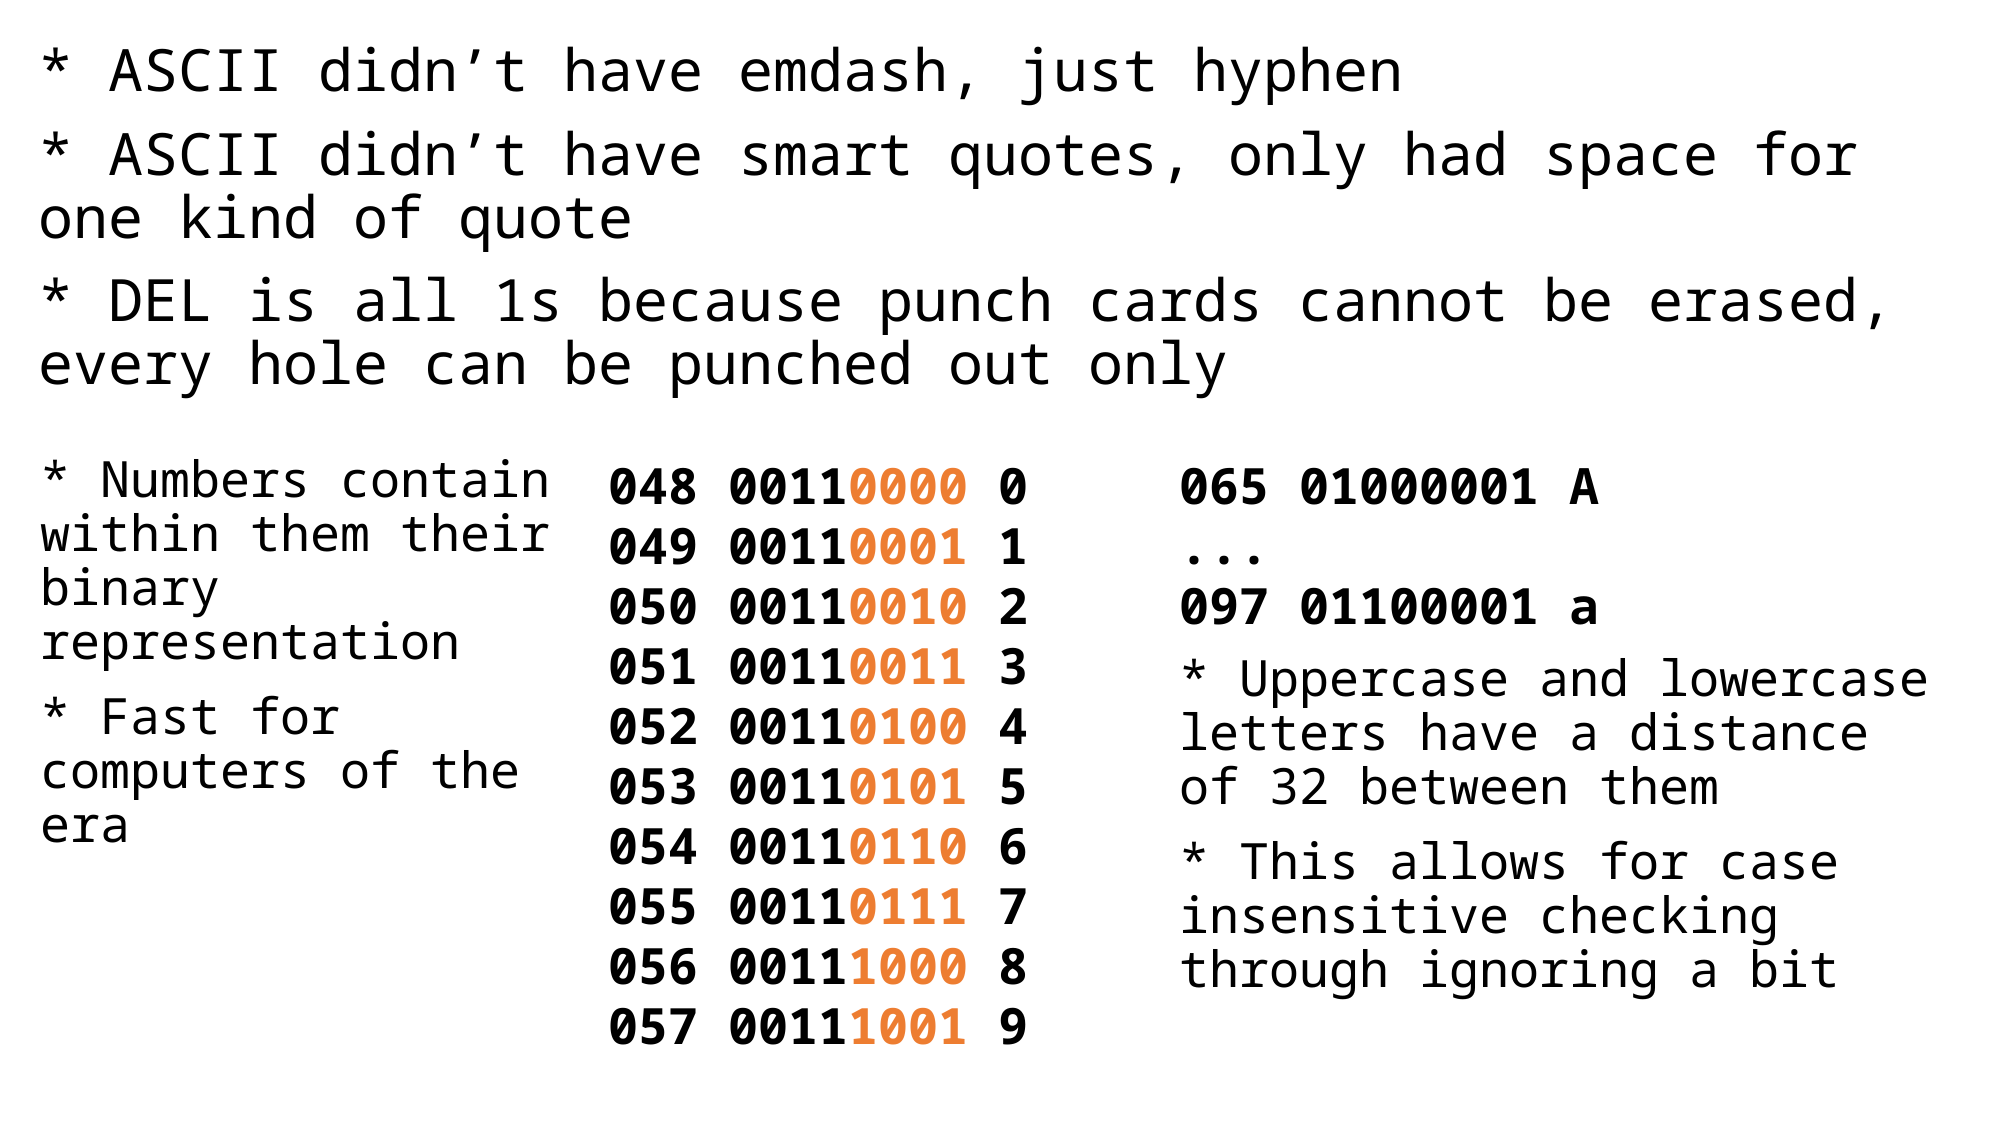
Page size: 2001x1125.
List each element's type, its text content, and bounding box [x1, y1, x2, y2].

text_box 048 00110000 0 049 00110001 1 050 00110010 2 051 00110011 3 052 00110100 4 053 00110101 5 054 00110110 6 055 00110111 7 056 00111000 8 057 00111001 9 [594, 446, 1144, 1068]
text_box * Uppercase and lowercase letters have a distance of 32 between them * This allows for case insensitive checking through ignoring a bit [1164, 645, 1956, 1085]
text_box * Numbers contain within them their binary representation * Fast for computers of the era [25, 446, 594, 1125]
list * ASCII didn’t have emdash, just hyphen * ASCII didn’t have smart quotes, only had space for one kind of quote * DEL is all 1s because punch cards cannot be erased, every hole can be punched out only [23, 33, 1977, 517]
text_box 065 01000001 A ... 097 01100001 a [1164, 446, 1733, 705]
